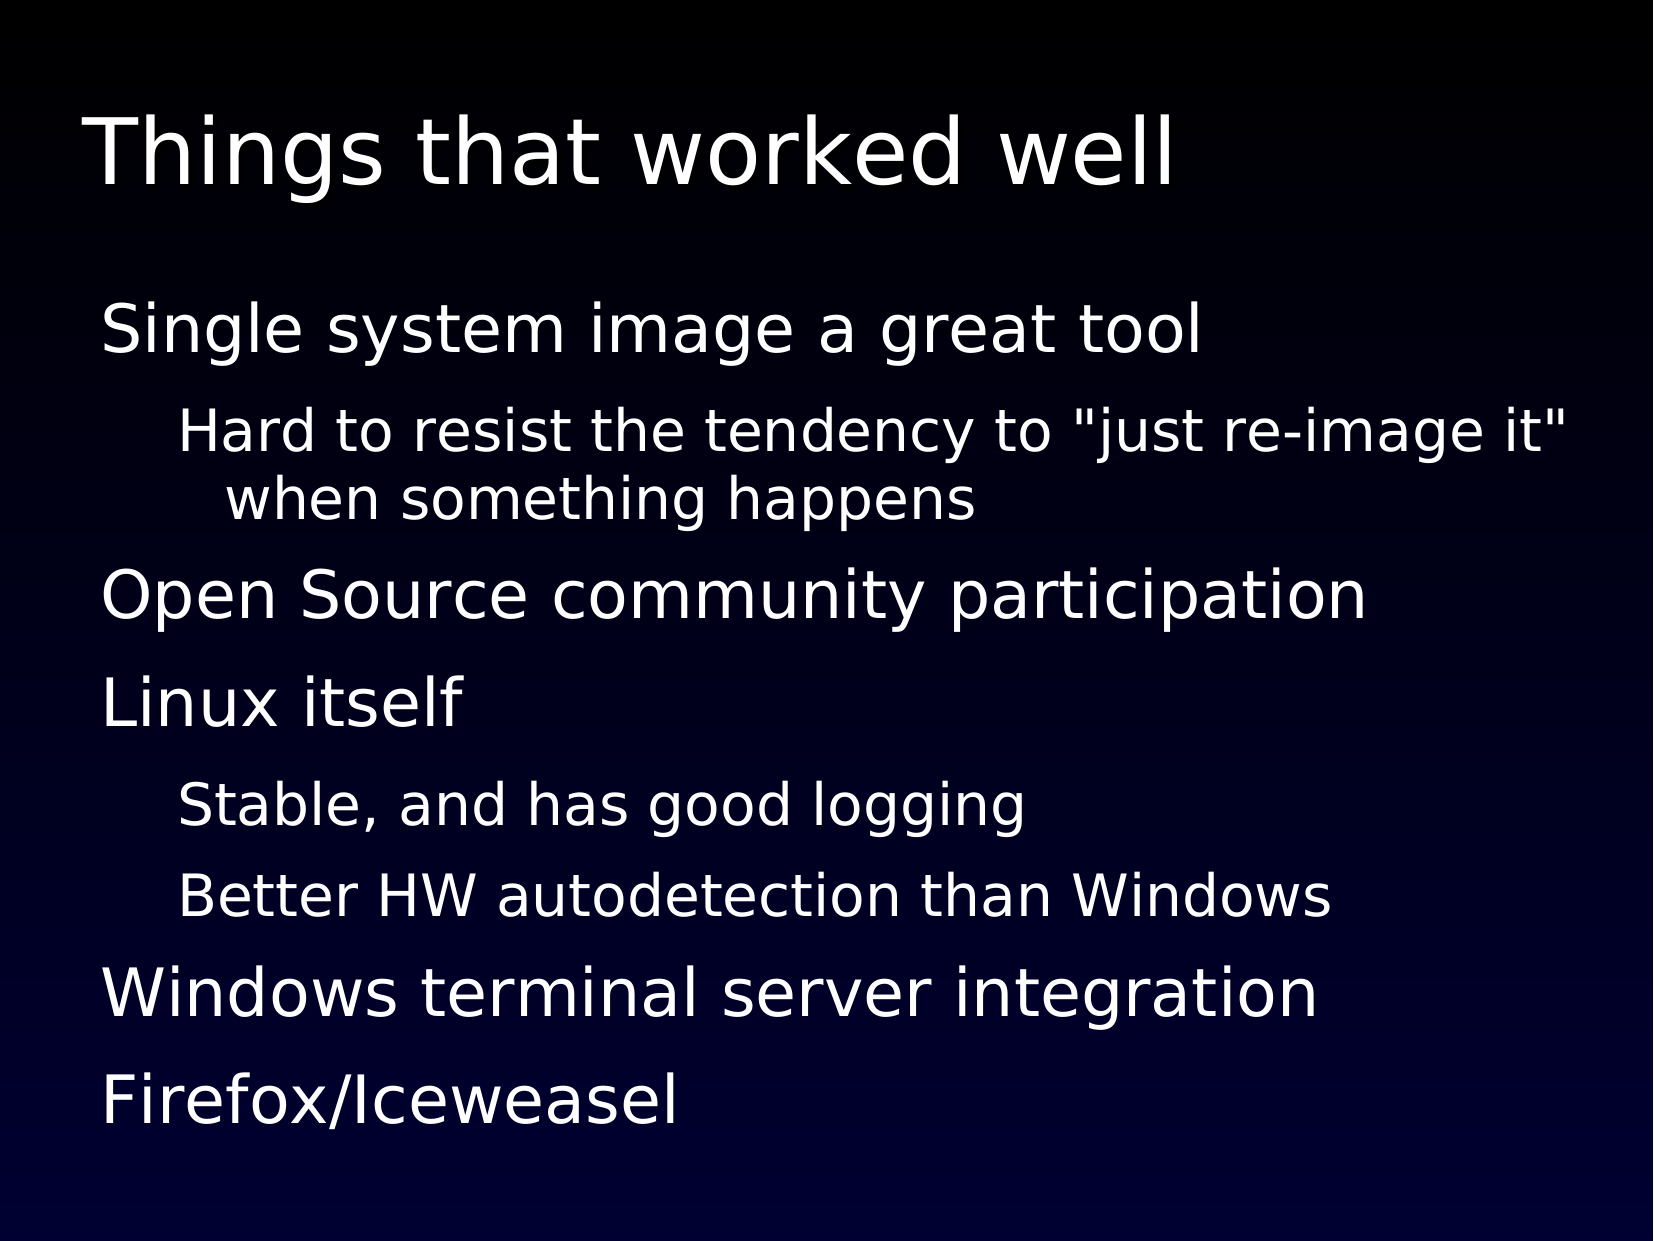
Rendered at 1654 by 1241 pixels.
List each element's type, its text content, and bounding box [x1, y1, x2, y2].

list Single system image a great tool Hard to resist the tendency to "just re-image it" when something happens Open Source community participation Linux itself Stable, and has good logging Better HW autodetection than Windows Windows terminal server integration Firefox/Iceweasel [82, 290, 1571, 1208]
title Things that worked well [82, 49, 1571, 257]
